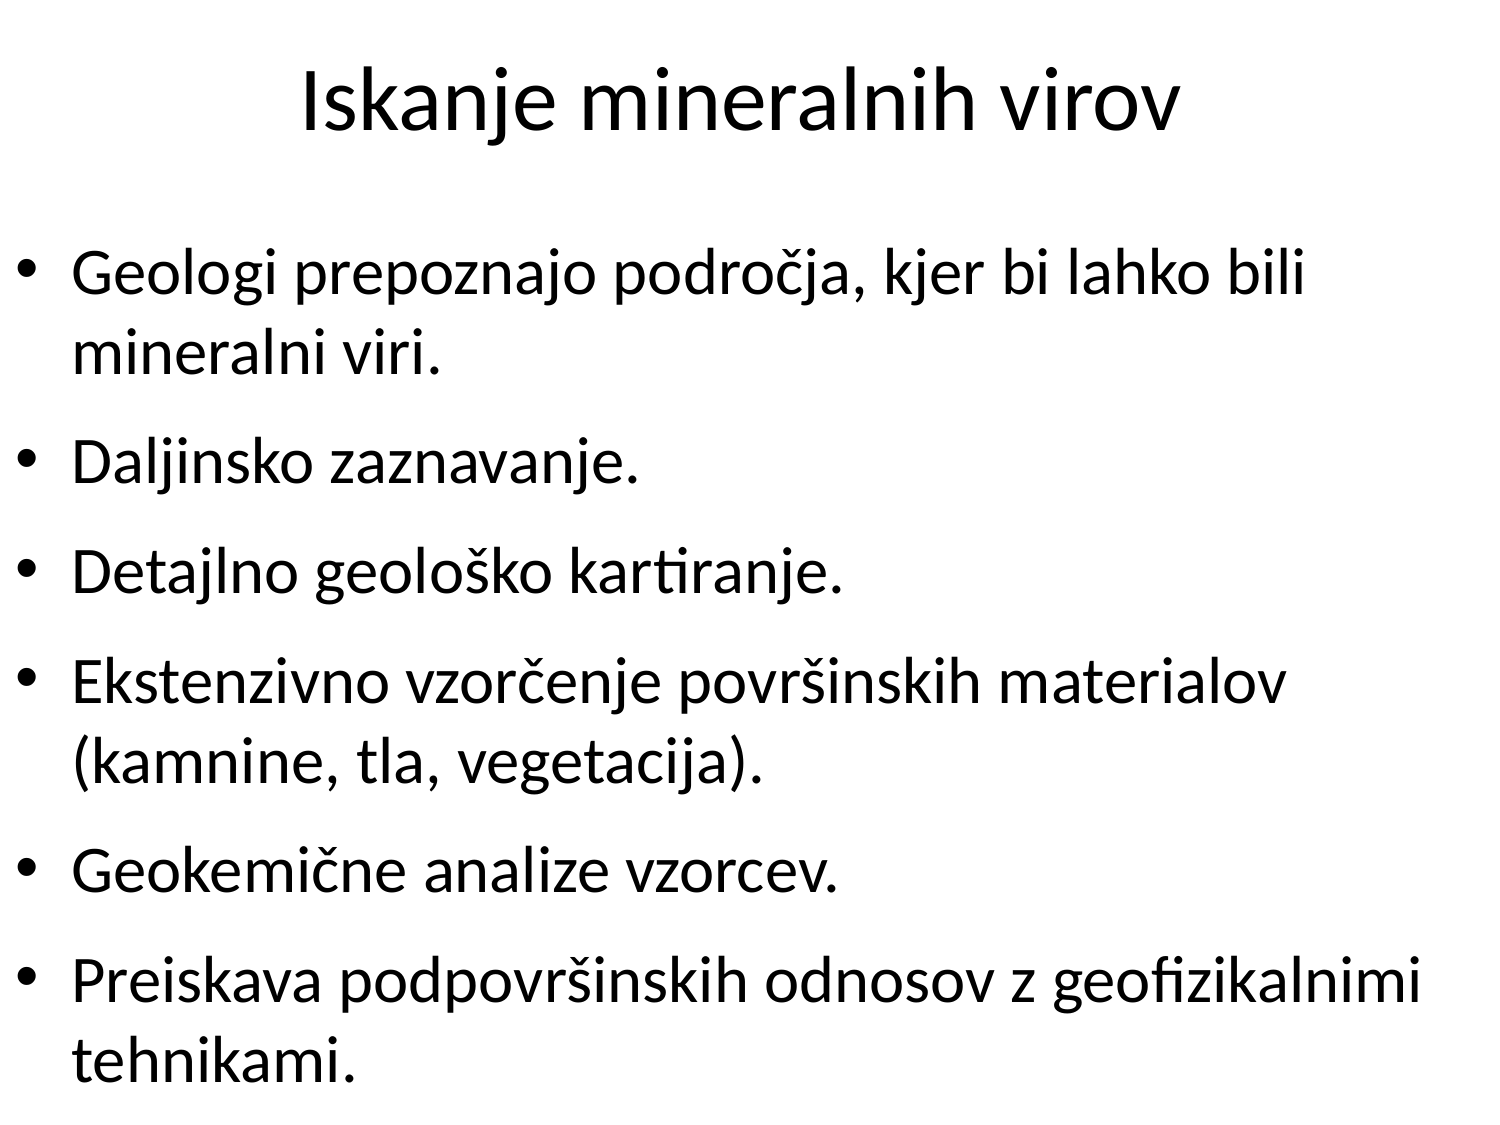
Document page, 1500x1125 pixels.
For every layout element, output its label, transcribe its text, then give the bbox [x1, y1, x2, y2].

list Geologi prepoznajo področja, kjer bi lahko bili mineralni viri. Daljinsko zaznavanje. Detajlno geološko kartiranje. Ekstenzivno vzorčenje površinskih materialov (kamnine, tla, vegetacija). Geokemične analize vzorcev. Preiskava podpovršinskih odnosov z geofizikalnimi tehnikami. [0, 219, 1500, 1125]
title Iskanje mineralnih virov [76, 0, 1427, 188]
